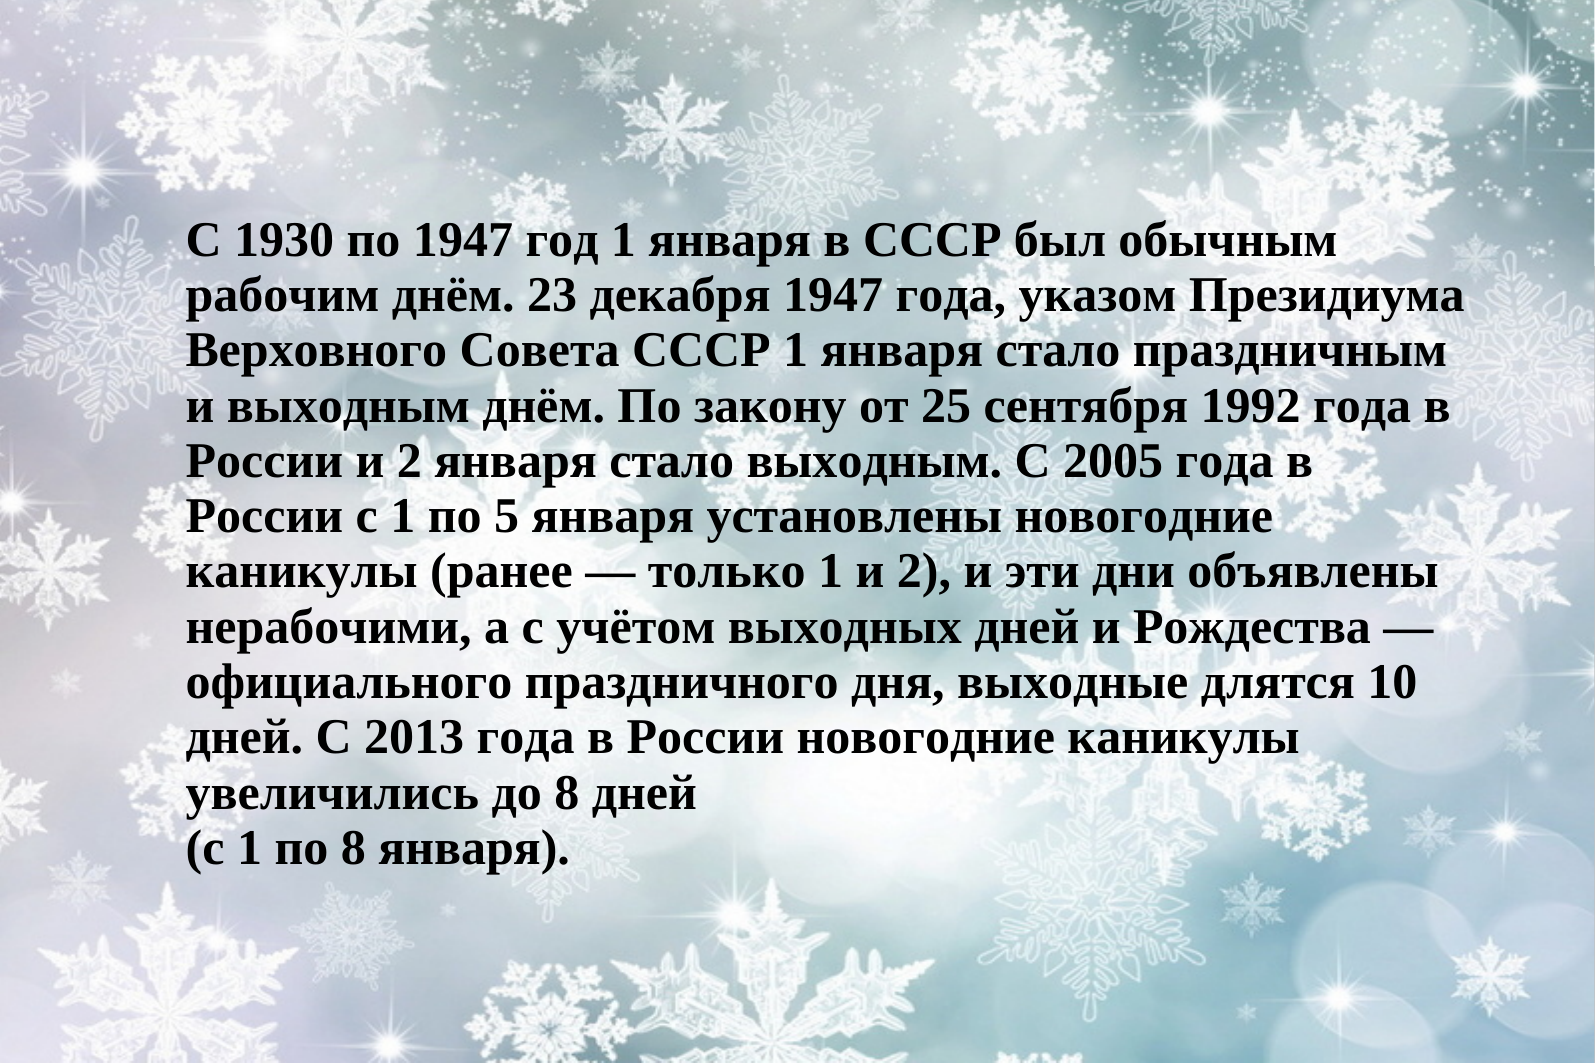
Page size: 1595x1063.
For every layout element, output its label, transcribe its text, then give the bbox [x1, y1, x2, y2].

list С 1930 по 1947 год 1 января в СССР был обычным рабочим днём. 23 декабря 1947 года, указом Президиума Верховного Совета СССР 1 января стало праздничным и выходным днём. По закону от 25 сентября 1992 года в России и 2 января стало выходным. С 2005 года в России с 1 по 5 января установлены новогодние каникулы (ранее — только 1 и 2), и эти дни объявлены нерабочими, а с учётом выходных дней и Рождества — официального праздничного дня, выходные длятся 10 дней. С 2013 года в России новогодние каникулы увеличились до 8 дней (с 1 по 8 января). [114, 211, 1477, 916]
picture [0, 0, 1595, 1063]
